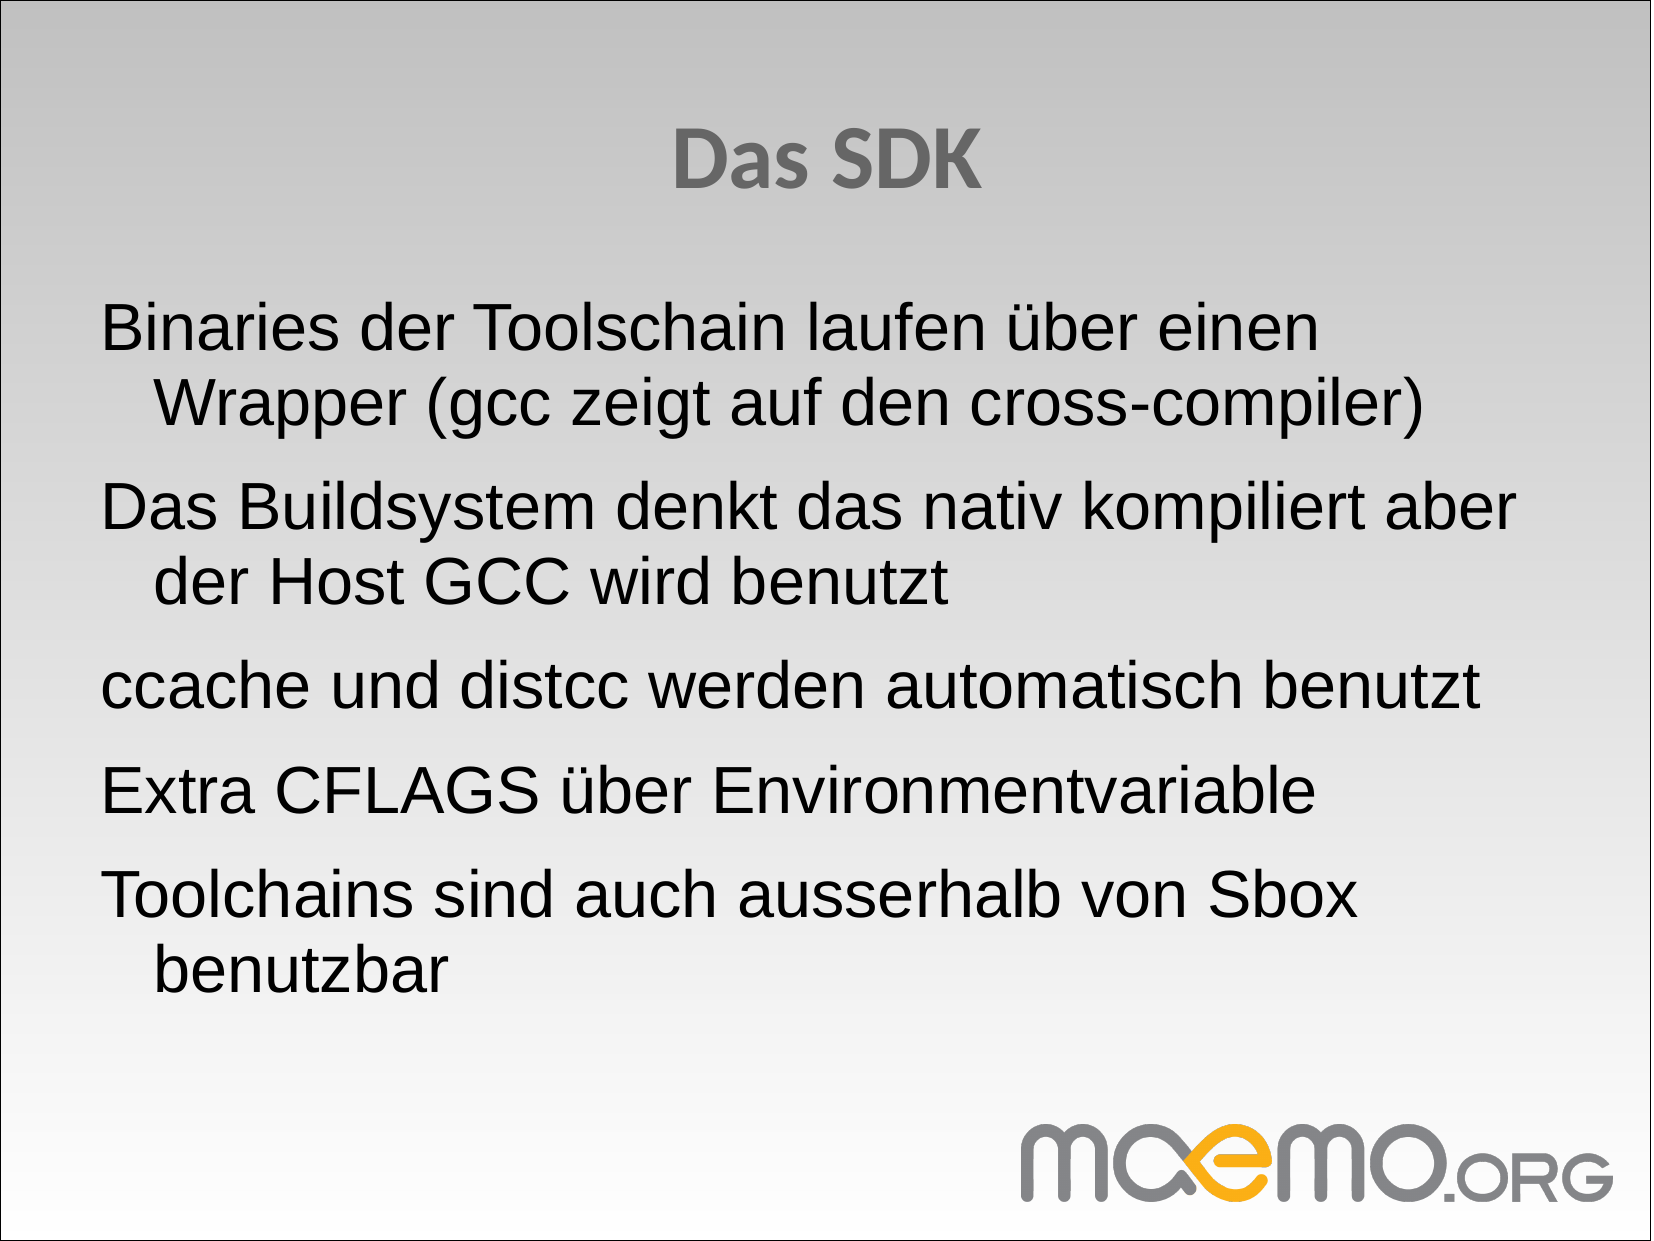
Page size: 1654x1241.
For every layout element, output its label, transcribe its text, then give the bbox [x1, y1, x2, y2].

list Binaries der Toolschain laufen über einen Wrapper (gcc zeigt auf den cross-compiler) Das Buildsystem denkt das nativ kompiliert aber der Host GCC wird benutzt ccache und distcc werden automatisch benutzt Extra CFLAGS über Environmentvariable Toolchains sind auch ausserhalb von Sbox benutzbar [82, 290, 1571, 1094]
title Das SDK [82, 82, 1571, 250]
picture [1021, 1124, 1613, 1202]
